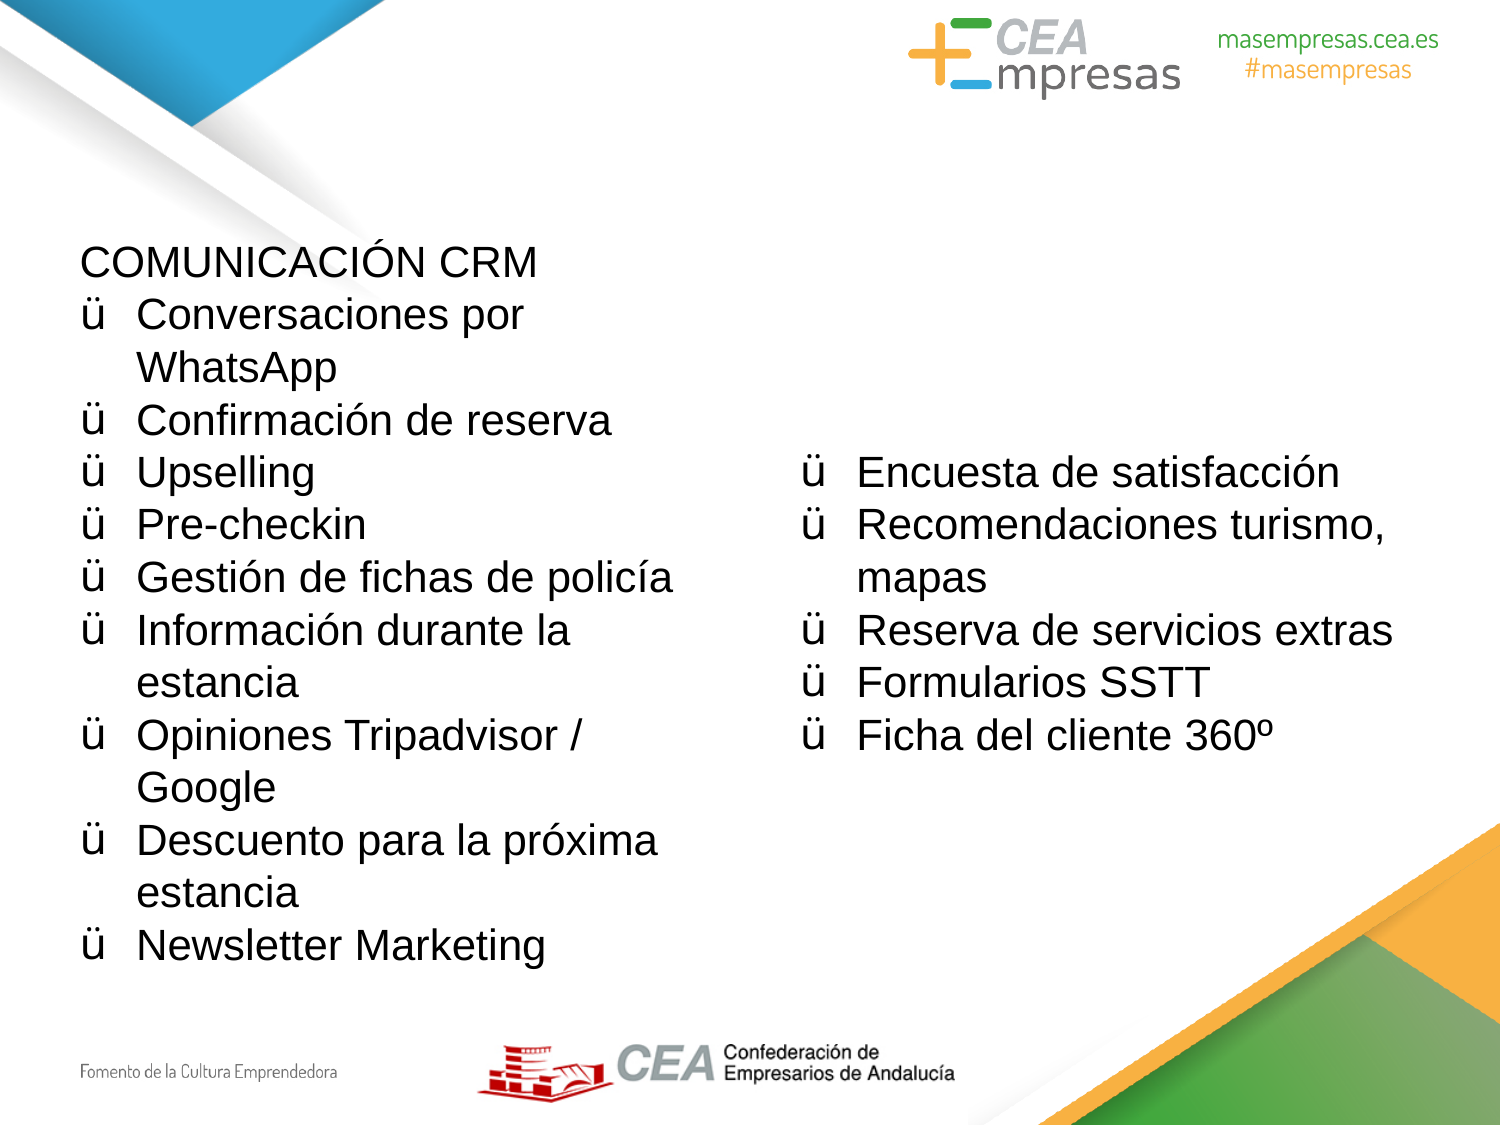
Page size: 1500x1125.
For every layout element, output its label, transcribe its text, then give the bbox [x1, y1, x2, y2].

text_box Encuesta de satisfacción Recomendaciones turismo, mapas Reserva de servicios extras Formularios SSTT Ficha del cliente 360º [785, 231, 1436, 1024]
picture [1216, 32, 1441, 87]
picture [476, 1044, 955, 1103]
picture [968, 818, 1500, 1125]
picture [81, 1063, 337, 1082]
text_box COMUNICACIÓN CRM Conversaciones por WhatsApp Confirmación de reserva Upselling Pre-checkin Gestión de fichas de policía Información durante la estancia Opiniones Tripadvisor / Google Descuento para la próxima estancia Newsletter Marketing [64, 231, 715, 1024]
picture [908, 18, 1180, 100]
picture [0, 0, 532, 304]
